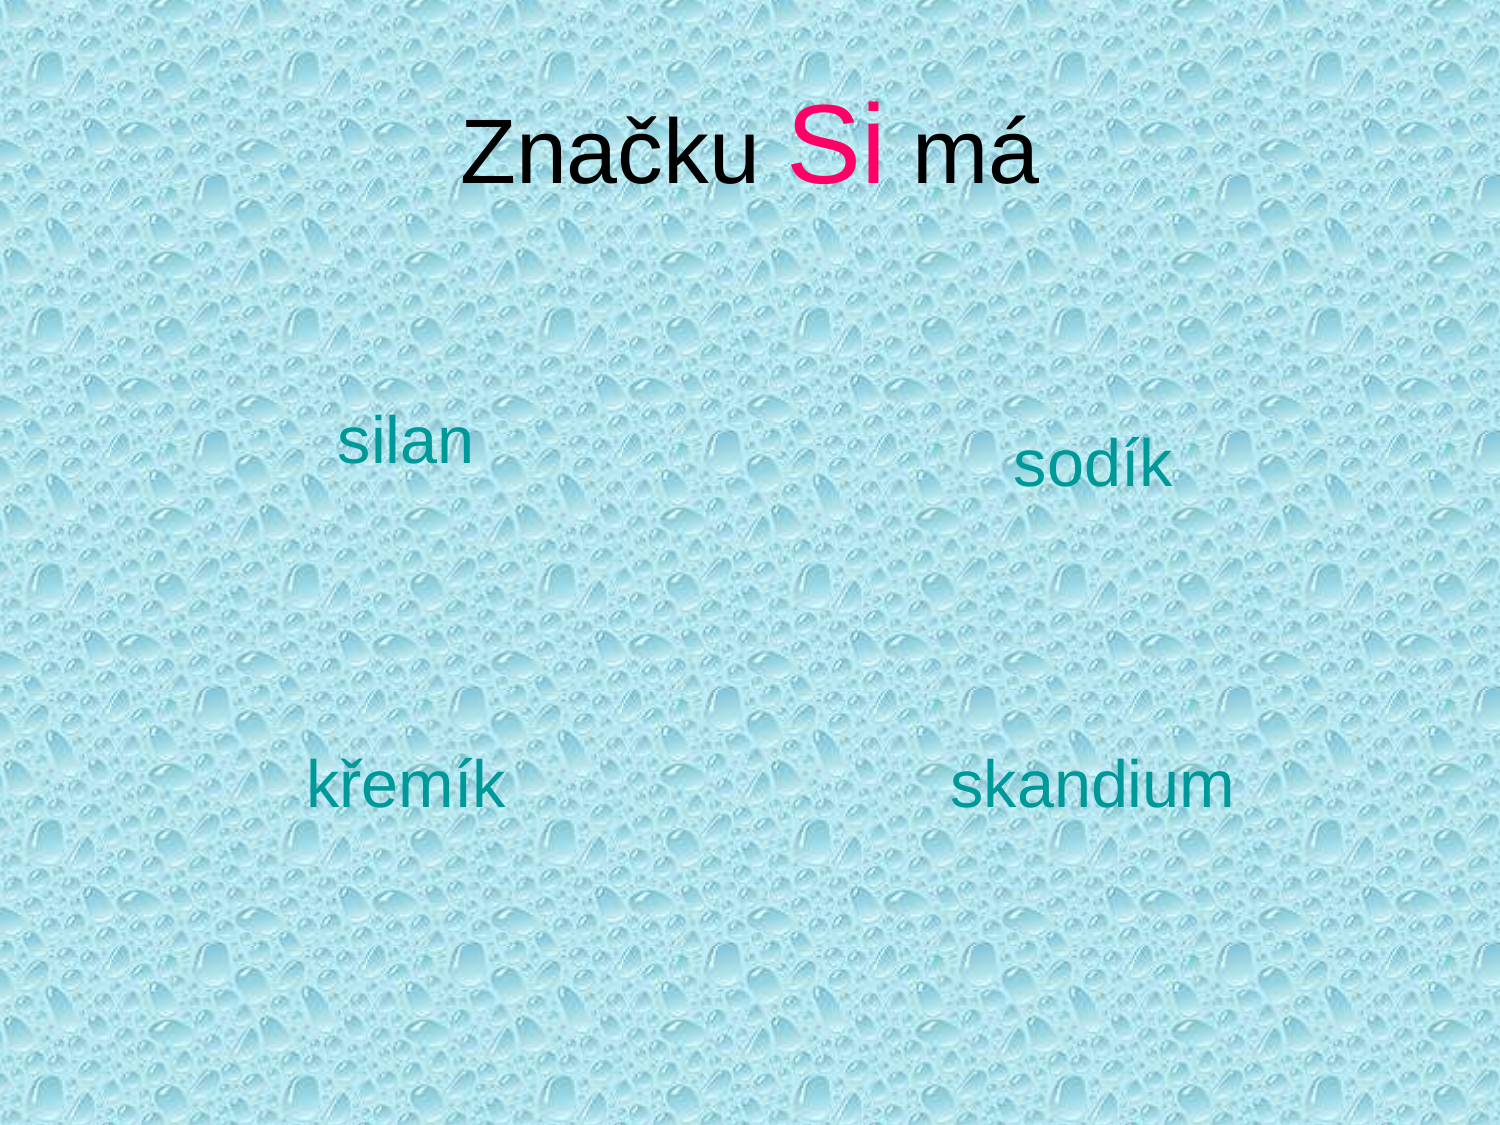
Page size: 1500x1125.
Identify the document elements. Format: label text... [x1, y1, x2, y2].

table_header křemík [75, 646, 737, 1005]
table_header silan [75, 262, 737, 621]
table_header skandium [763, 646, 1423, 1005]
picture [0, 0, 1500, 1125]
title Značku Si má [75, 45, 1426, 233]
table_header sodík [763, 262, 1425, 621]
